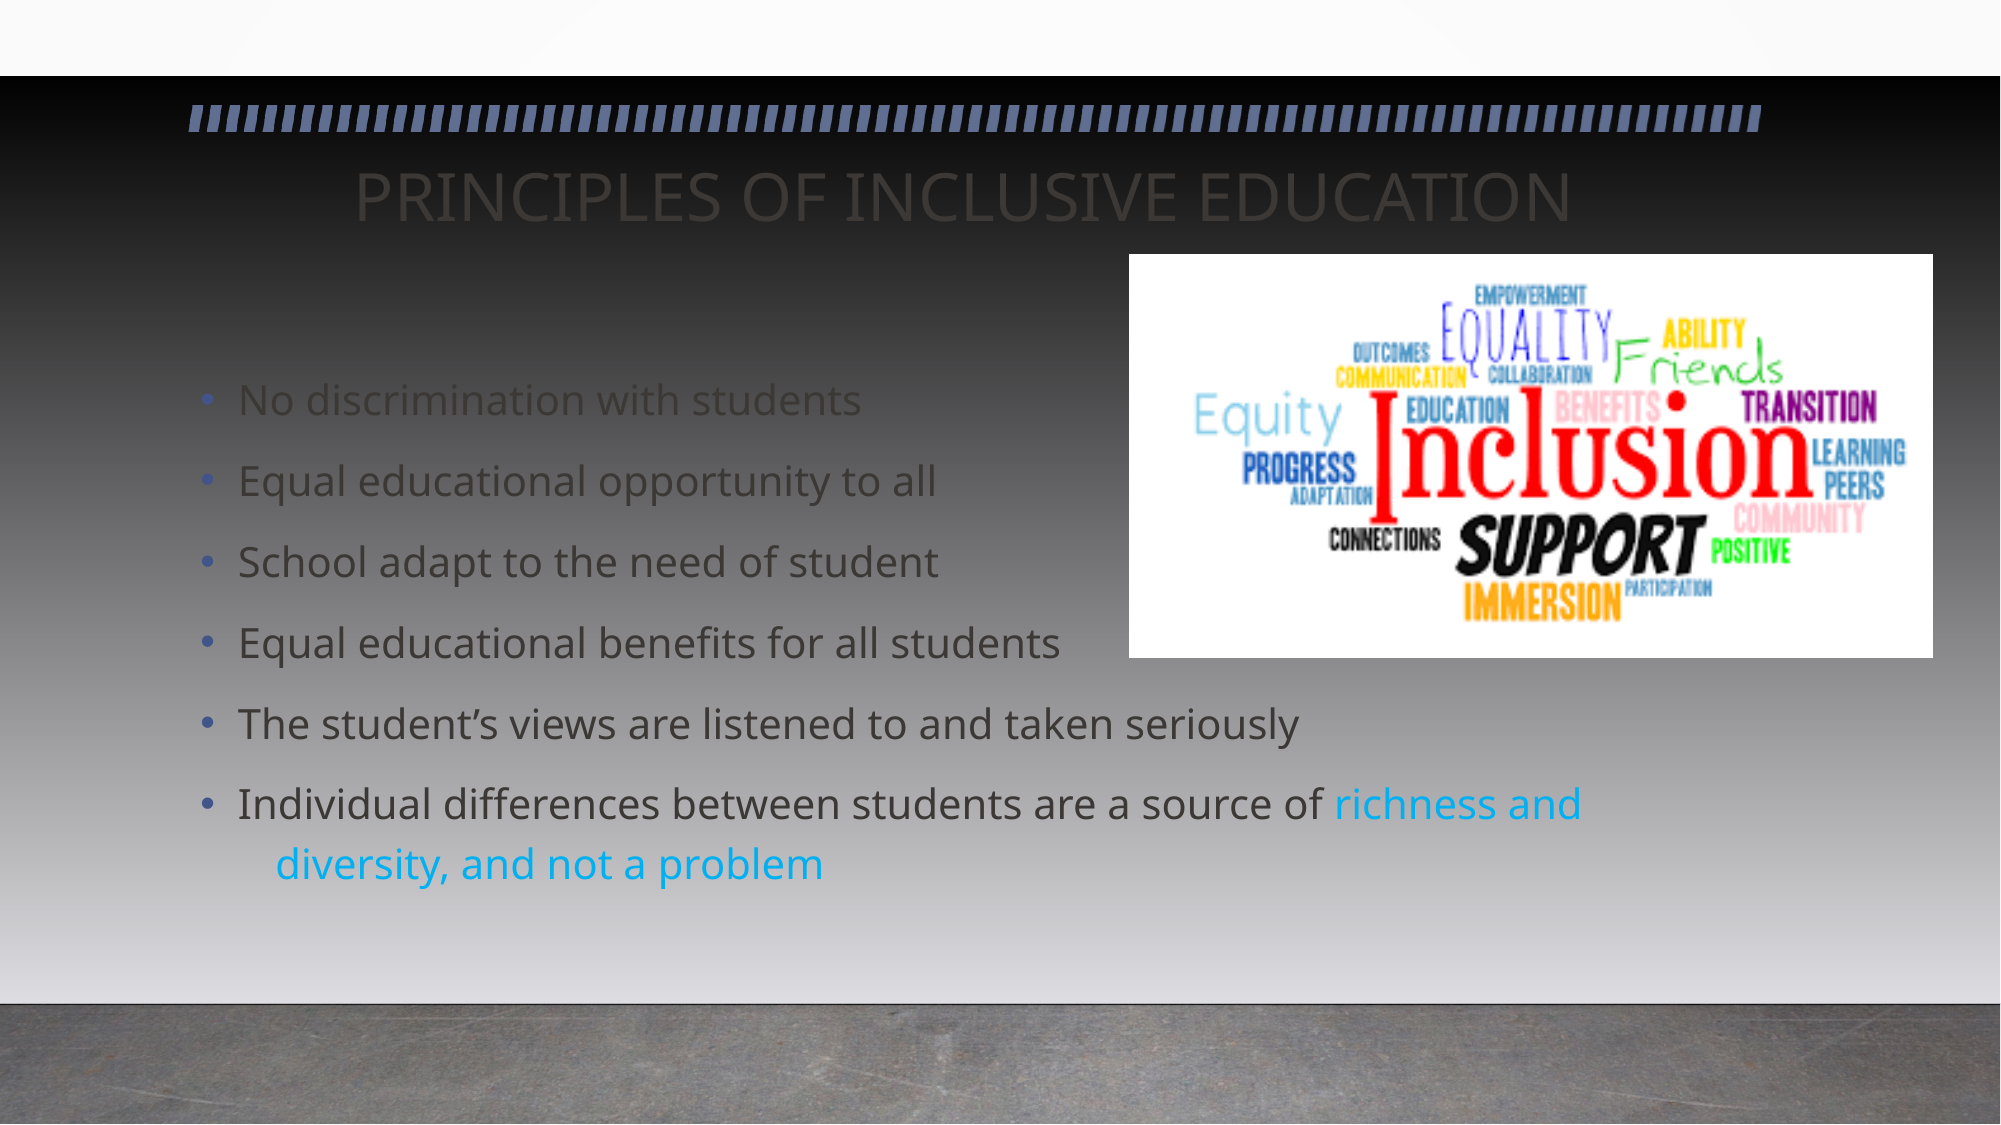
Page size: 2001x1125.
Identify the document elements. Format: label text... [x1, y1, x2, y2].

picture [1129, 254, 1933, 658]
title PRINCIPLES OF INCLUSIVE EDUCATION [185, 156, 1761, 329]
list No discrimination with students Equal educational opportunity to all School adapt to the need of student Equal educational benefits for all students The student’s views are listened to and taken seriously Individual differences between students are a source of richness and diversity, and not a problem [185, 356, 1761, 897]
